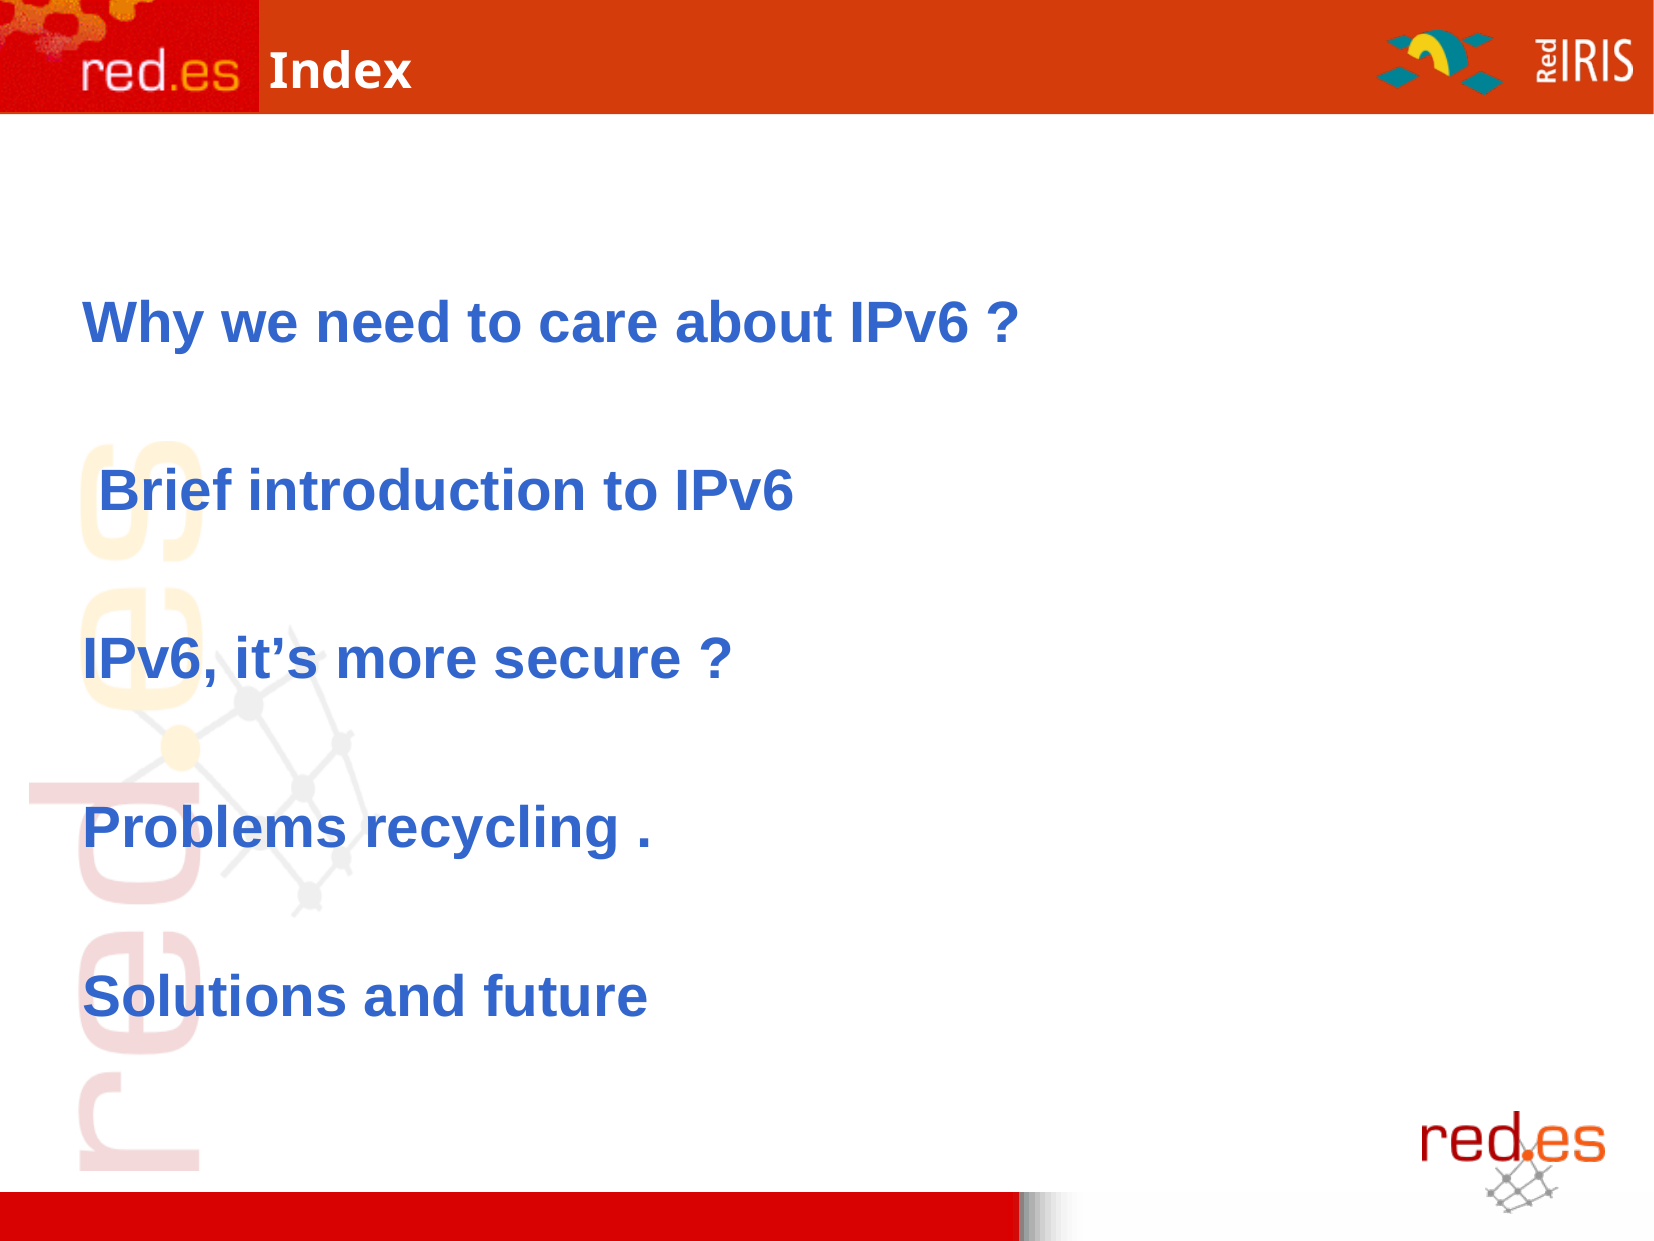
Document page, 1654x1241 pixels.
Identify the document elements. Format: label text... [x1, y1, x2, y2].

picture [29, 441, 380, 1171]
title Index [269, 0, 1557, 140]
picture [1557, 30, 1633, 95]
picture [0, 0, 259, 112]
picture [0, 1111, 1654, 1241]
list Why we need to care about IPv6 ? Brief introduction to IPv6 IPv6, it’s more secure ? Problems recycling . Solutions and future [82, 289, 1571, 1108]
